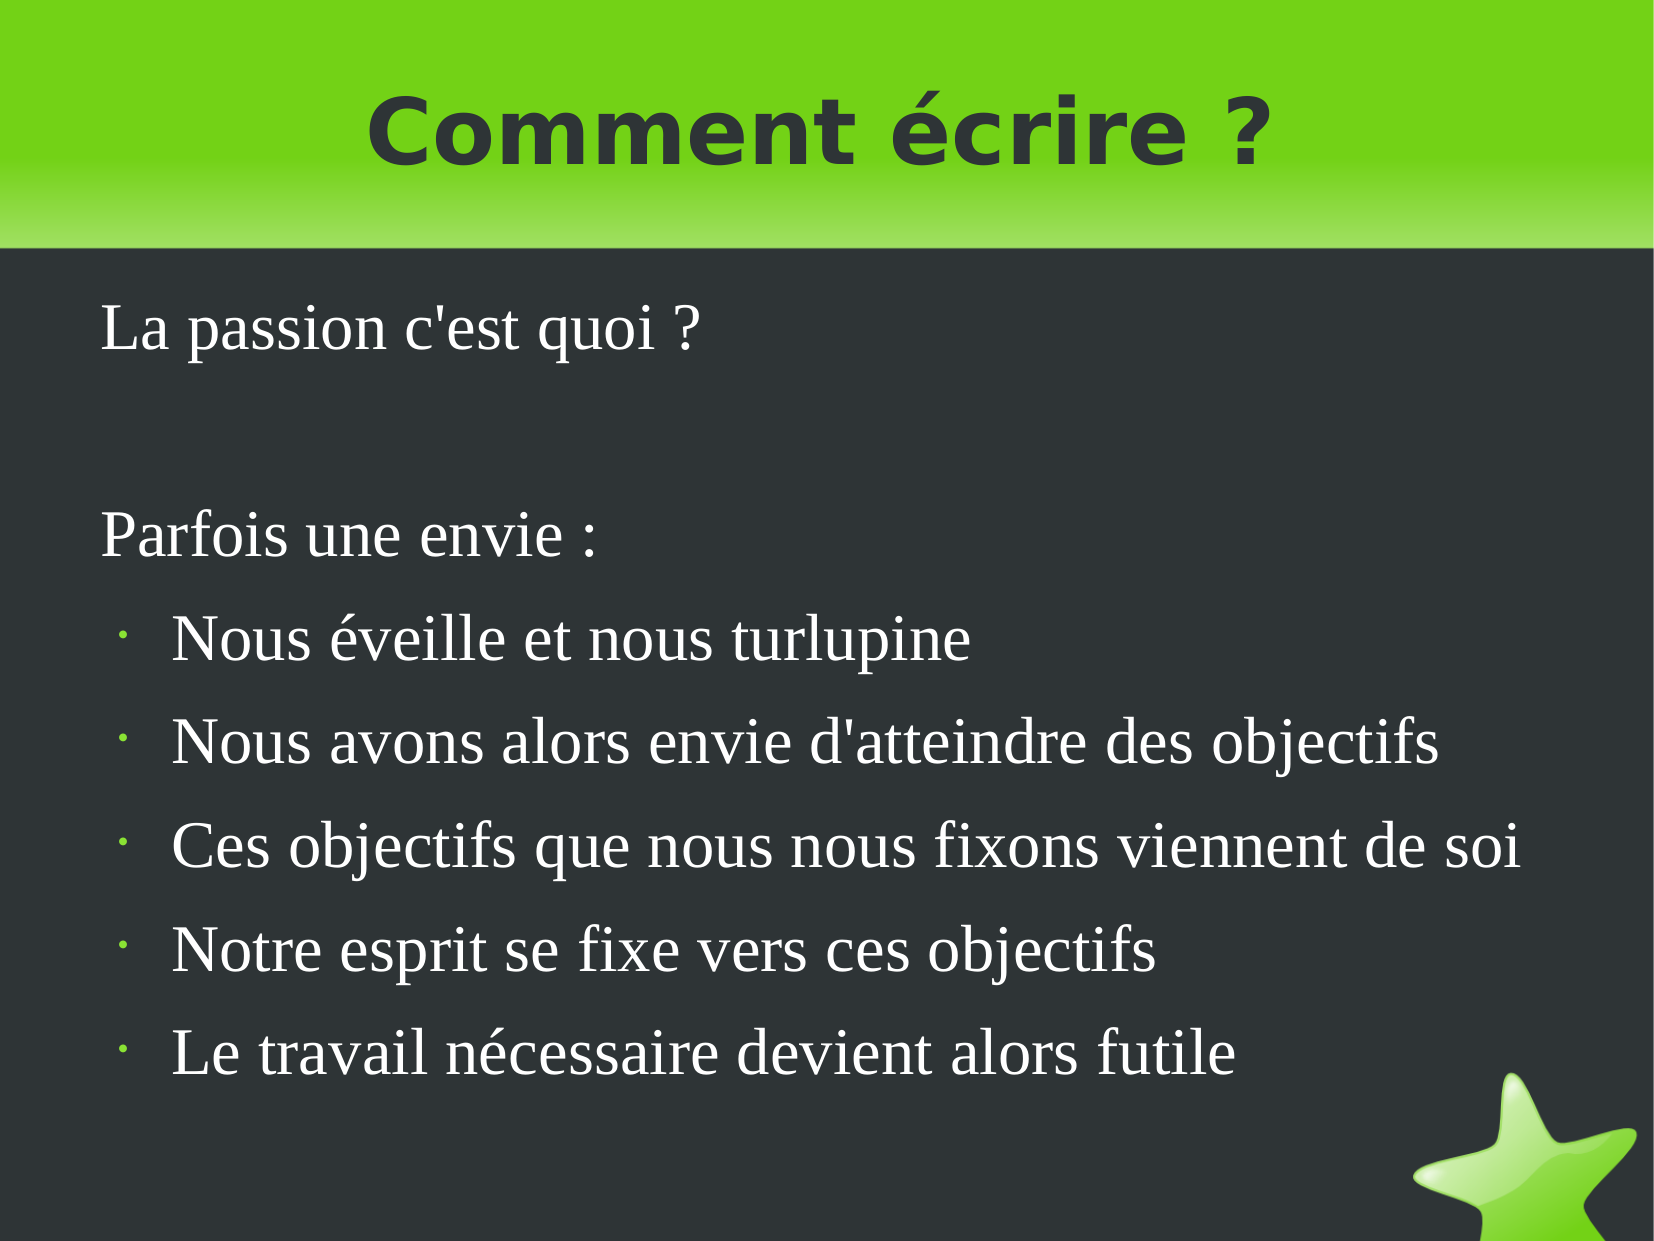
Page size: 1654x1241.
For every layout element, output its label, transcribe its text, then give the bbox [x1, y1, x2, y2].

list La passion c'est quoi ? Parfois une envie : Nous éveille et nous turlupine Nous avons alors envie d'atteindre des objectifs Ces objectifs que nous nous fixons viennent de soi Notre esprit se fixe vers ces objectifs Le travail nécessaire devient alors futile [82, 290, 1571, 1144]
picture [0, 0, 1654, 1241]
title Comment écrire ? [76, 36, 1565, 229]
